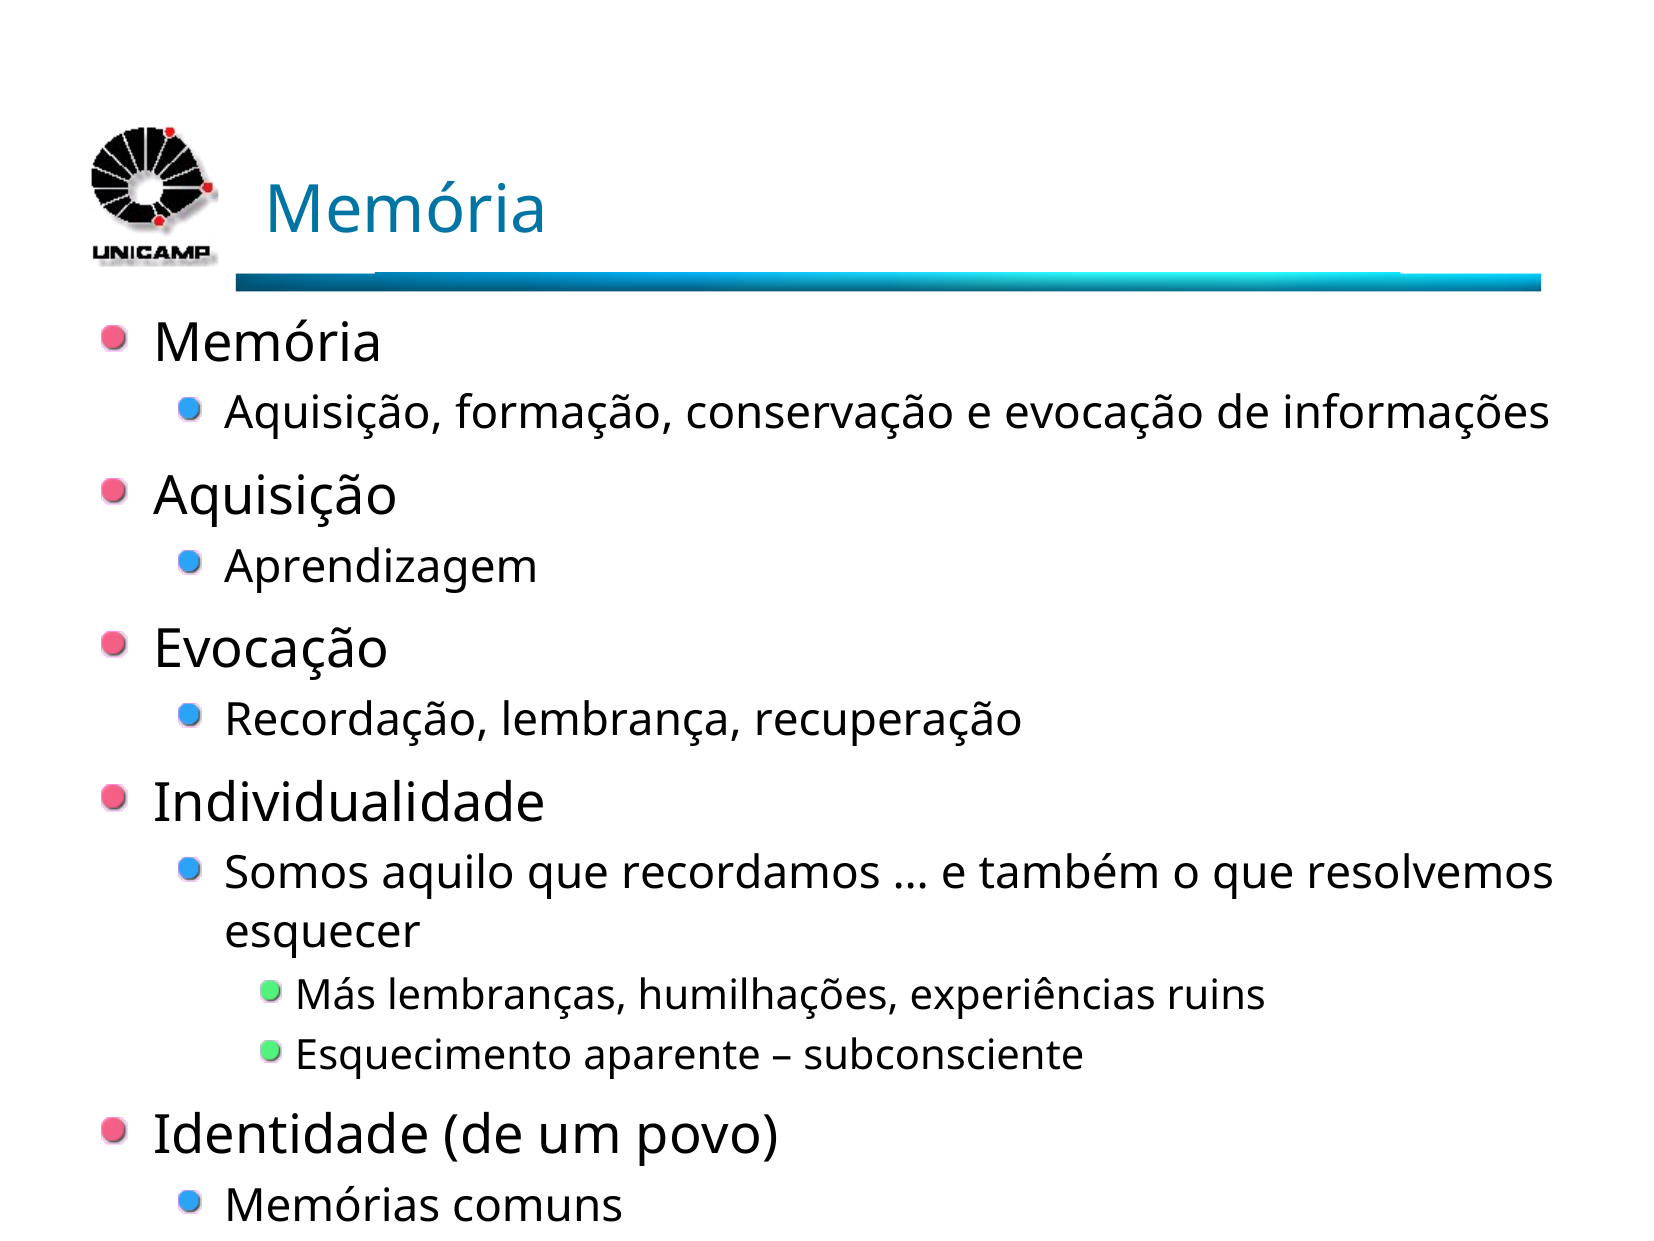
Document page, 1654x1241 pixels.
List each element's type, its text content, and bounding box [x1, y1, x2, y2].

picture [125, 272, 1654, 295]
list Memória Aquisição, formação, conservação e evocação de informações Aquisição Aprendizagem Evocação Recordação, lembrança, recuperação Individualidade Somos aquilo que recordamos … e também o que resolvemos esquecer Más lembranças, humilhações, experiências ruins Esquecimento aparente – subconsciente Identidade (de um povo) Memórias comuns [82, 305, 1562, 1241]
title Memória [264, 42, 1534, 250]
